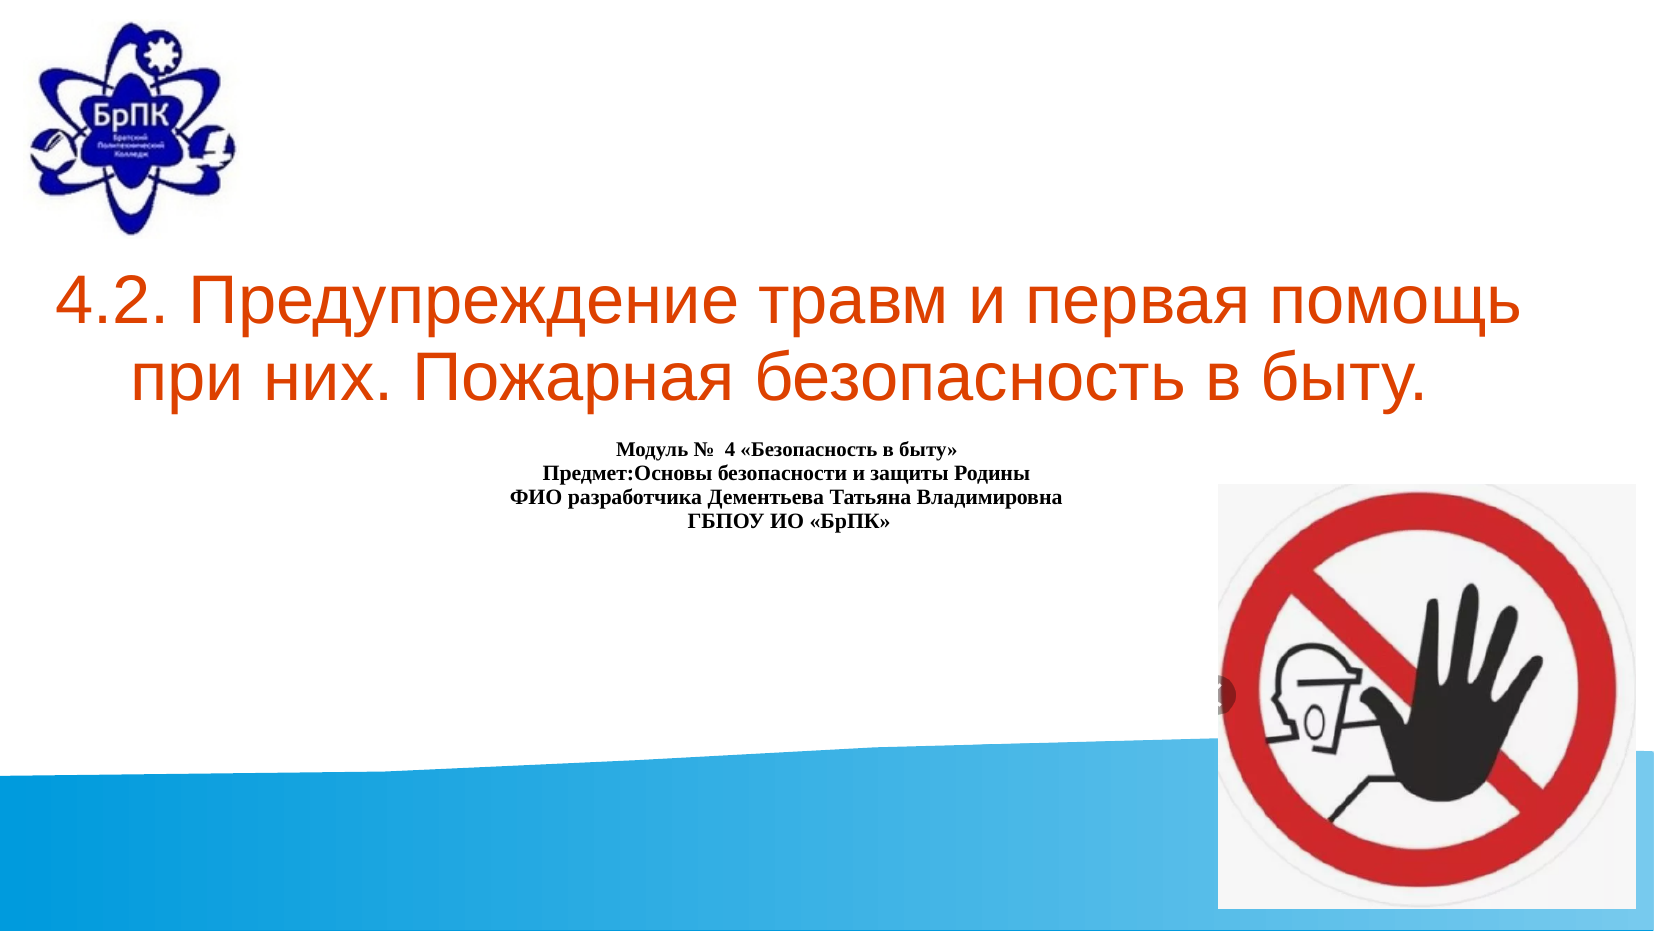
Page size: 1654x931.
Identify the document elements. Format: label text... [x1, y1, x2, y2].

picture [23, 19, 243, 239]
title 4.2. Предупреждение травм и первая помощь при них. Пожарная безопасность в быту. Модуль № 4 «Безопасность в быту» Предмет:Основы безопасности и защиты Родины ФИО разработчика Дементьева Татьяна Владимировна ГБПОУ ИО «БрПК» [51, 261, 1528, 534]
picture [1218, 484, 1636, 909]
